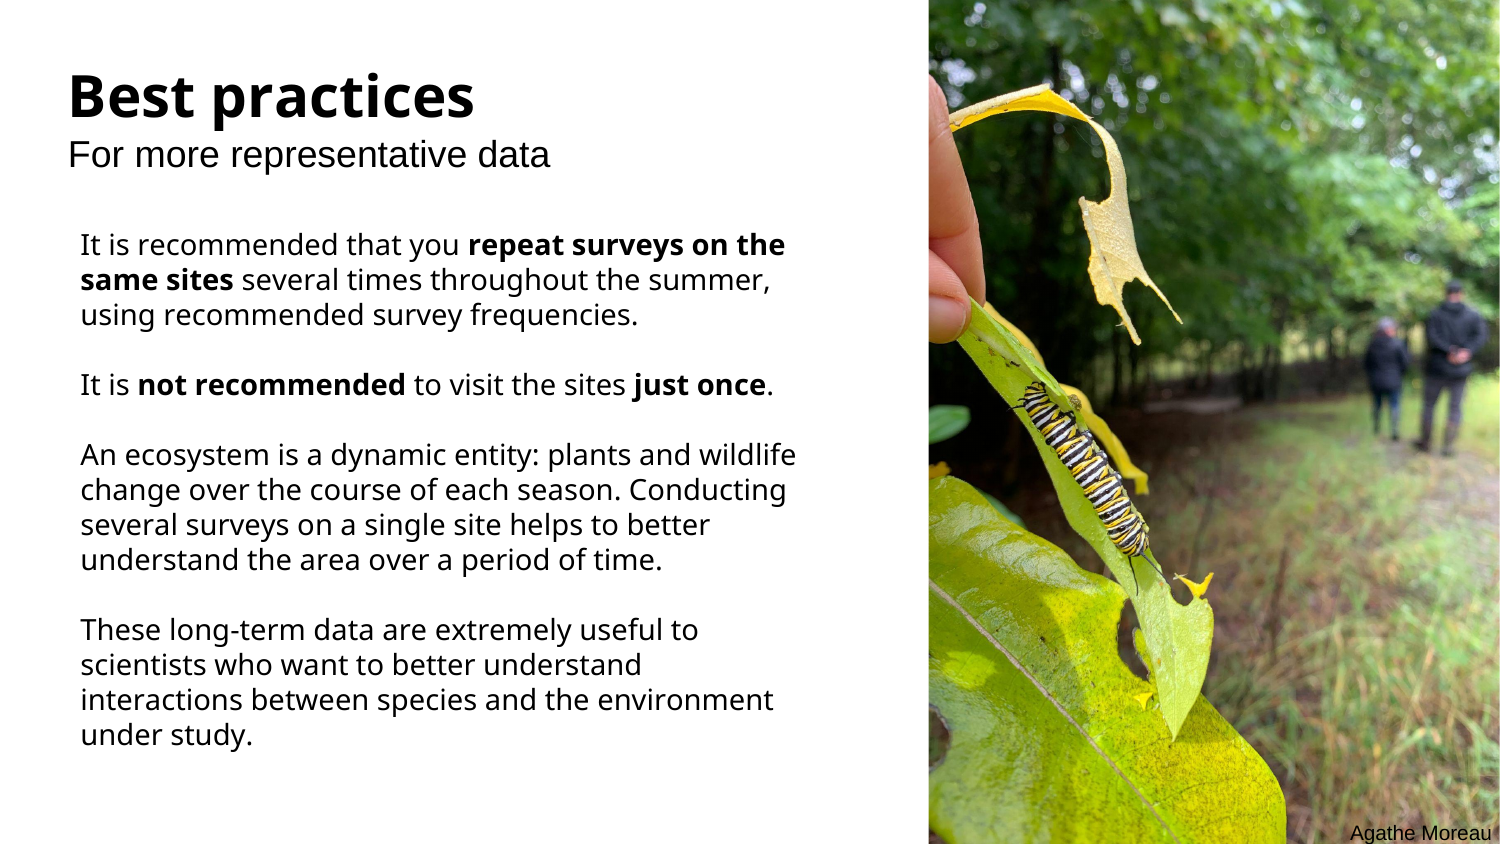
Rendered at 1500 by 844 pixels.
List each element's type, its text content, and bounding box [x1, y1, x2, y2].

text_box It is recommended that you repeat surveys on the same sites several times throughout the summer, using recommended survey frequencies. It is not recommended to visit the sites just once. An ecosystem is a dynamic entity: plants and wildlife change over the course of each season. Conducting several surveys on a single site helps to better understand the area over a period of time. These long-term data are extremely useful to scientists who want to better understand interactions between species and the environment under study. [65, 211, 814, 737]
text_box Agathe Moreau [1335, 804, 1500, 844]
picture [928, 0, 1500, 844]
text_box Best practices For more representative data [52, 44, 751, 191]
